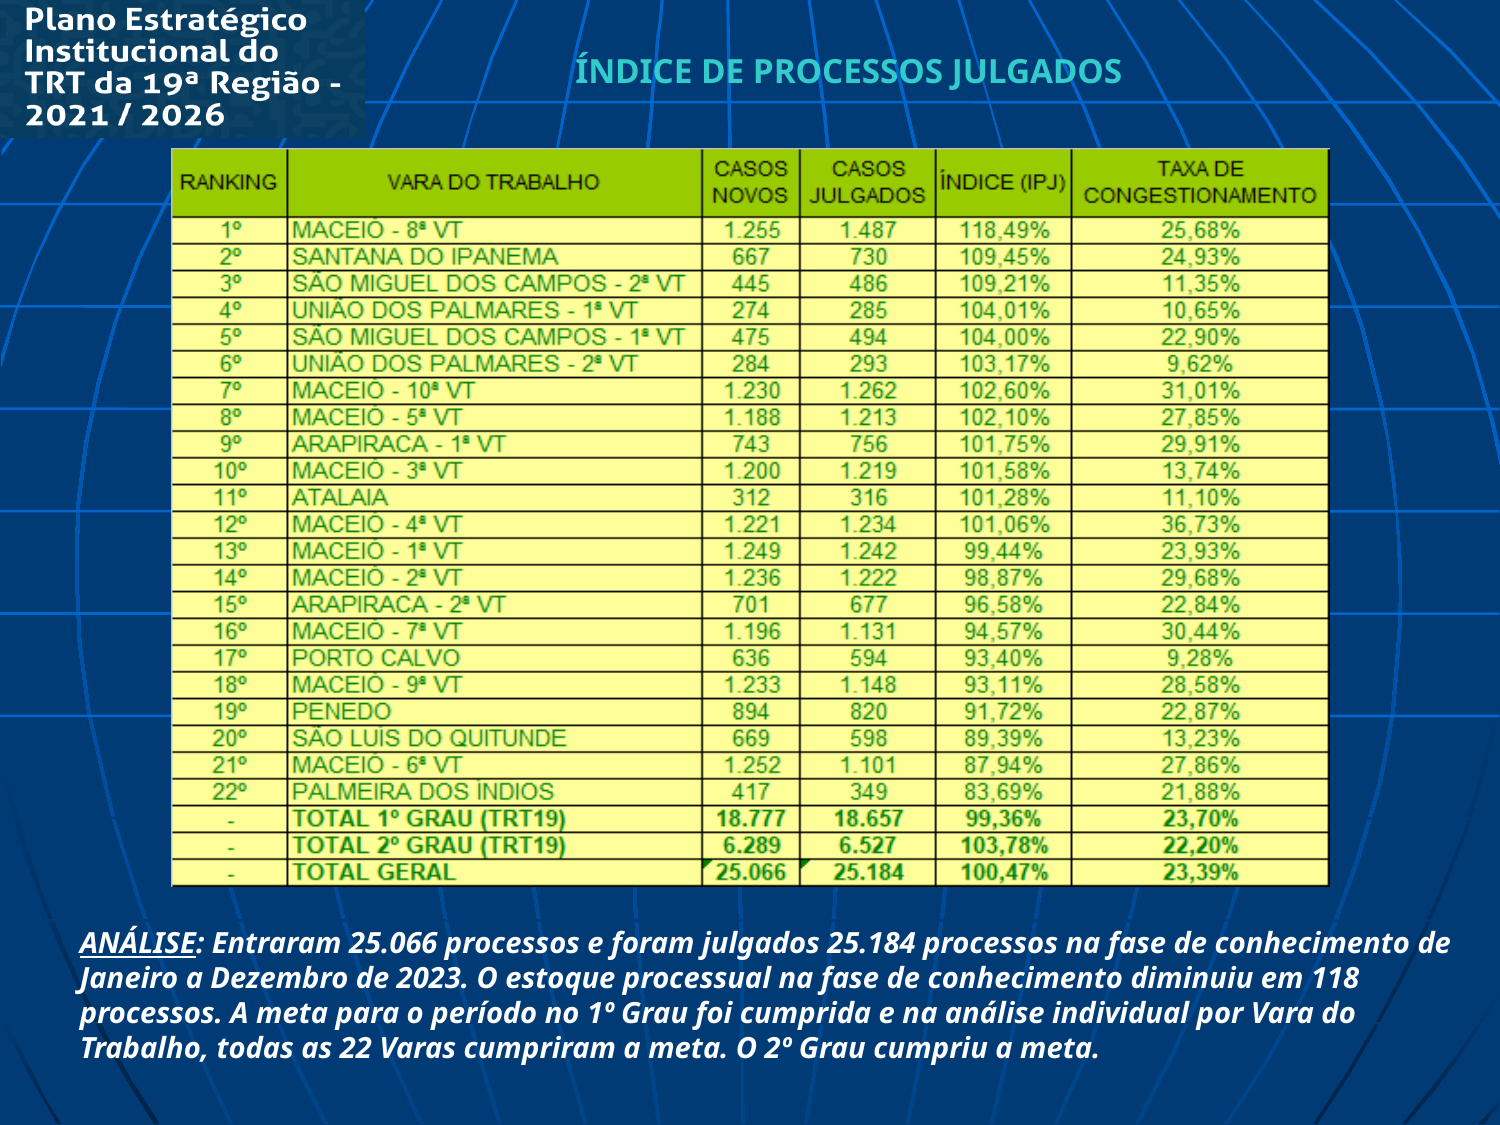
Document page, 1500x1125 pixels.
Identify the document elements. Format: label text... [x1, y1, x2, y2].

text_box ÍNDICE DE PROCESSOS JULGADOS [365, 42, 1448, 98]
picture [171, 148, 1330, 887]
text_box ANÁLISE: Entraram 25.066 processos e foram julgados 25.184 processos na fase de conhecimento de Janeiro a Dezembro de 2023. O estoque processual na fase de conhecimento diminuiu em 118 processos. A meta para o período no 1º Grau foi cumprida e na análise individual por Vara do Trabalho, todas as 22 Varas cumpriram a meta. O 2º Grau cumpriu a meta. [64, 916, 1471, 1094]
picture [0, 0, 365, 138]
